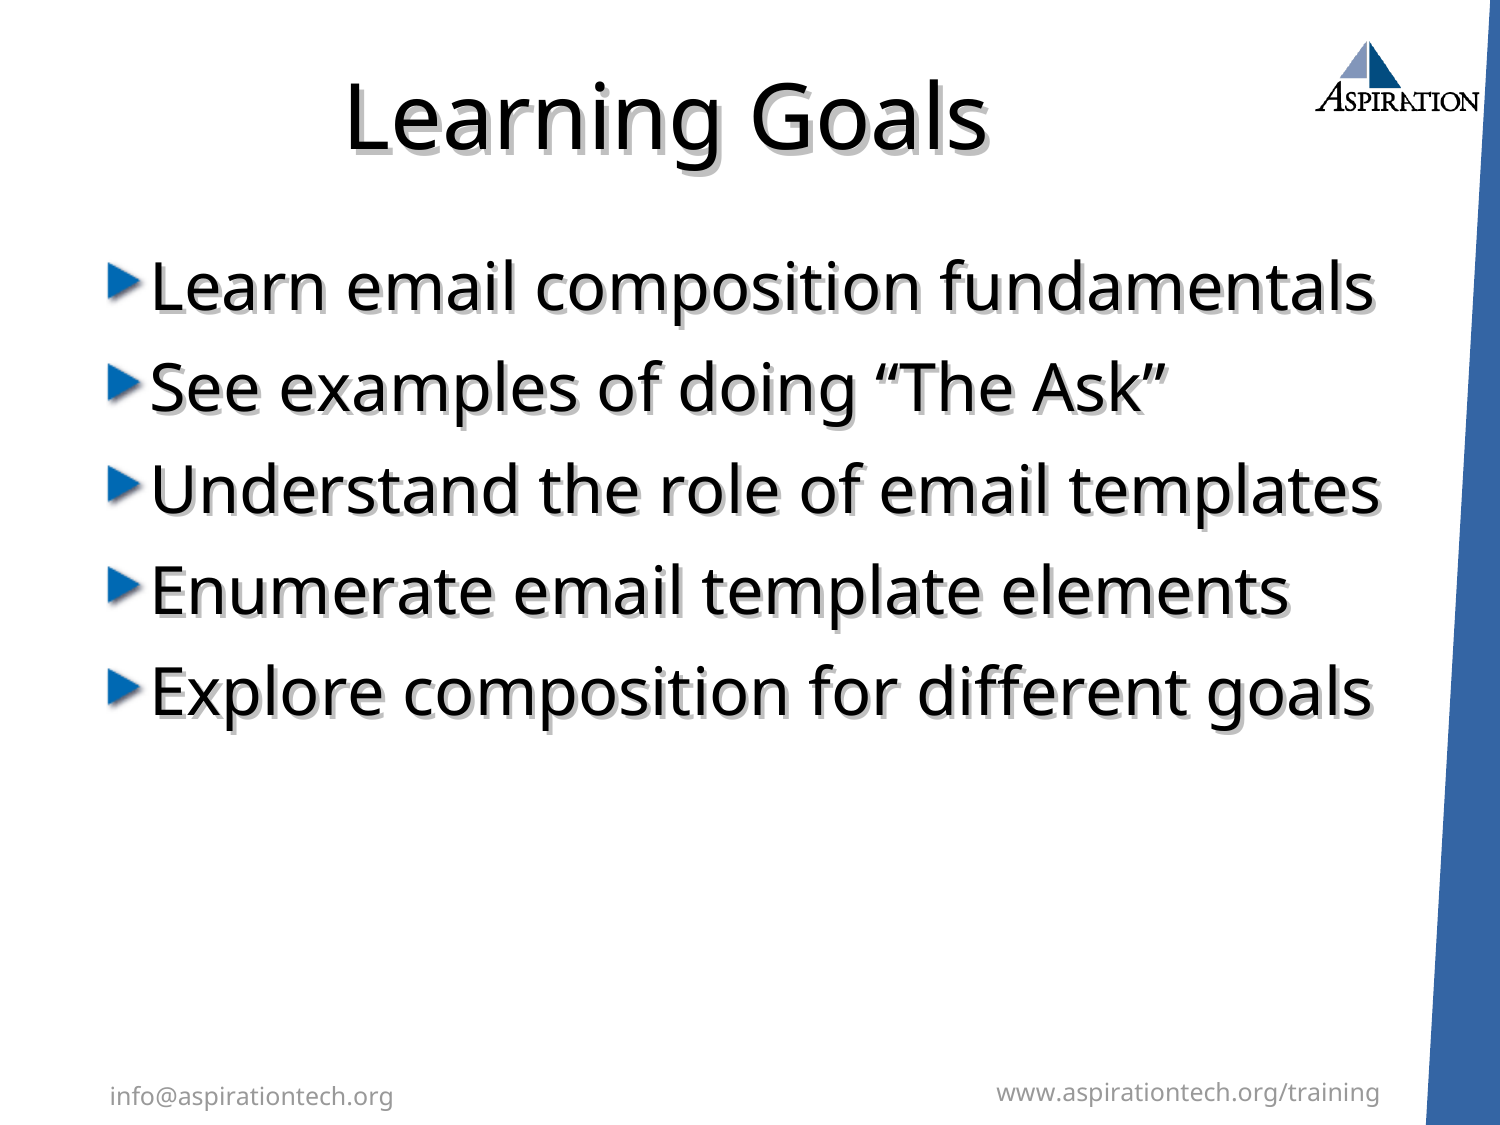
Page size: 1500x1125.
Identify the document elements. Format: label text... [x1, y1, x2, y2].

title Learning Goals [49, 19, 1284, 206]
list Learn email composition fundamentals See examples of doing “The Ask” Understand the role of email templates Enumerate email template elements Explore composition for different goals [49, 238, 1447, 892]
picture [1315, 41, 1480, 120]
